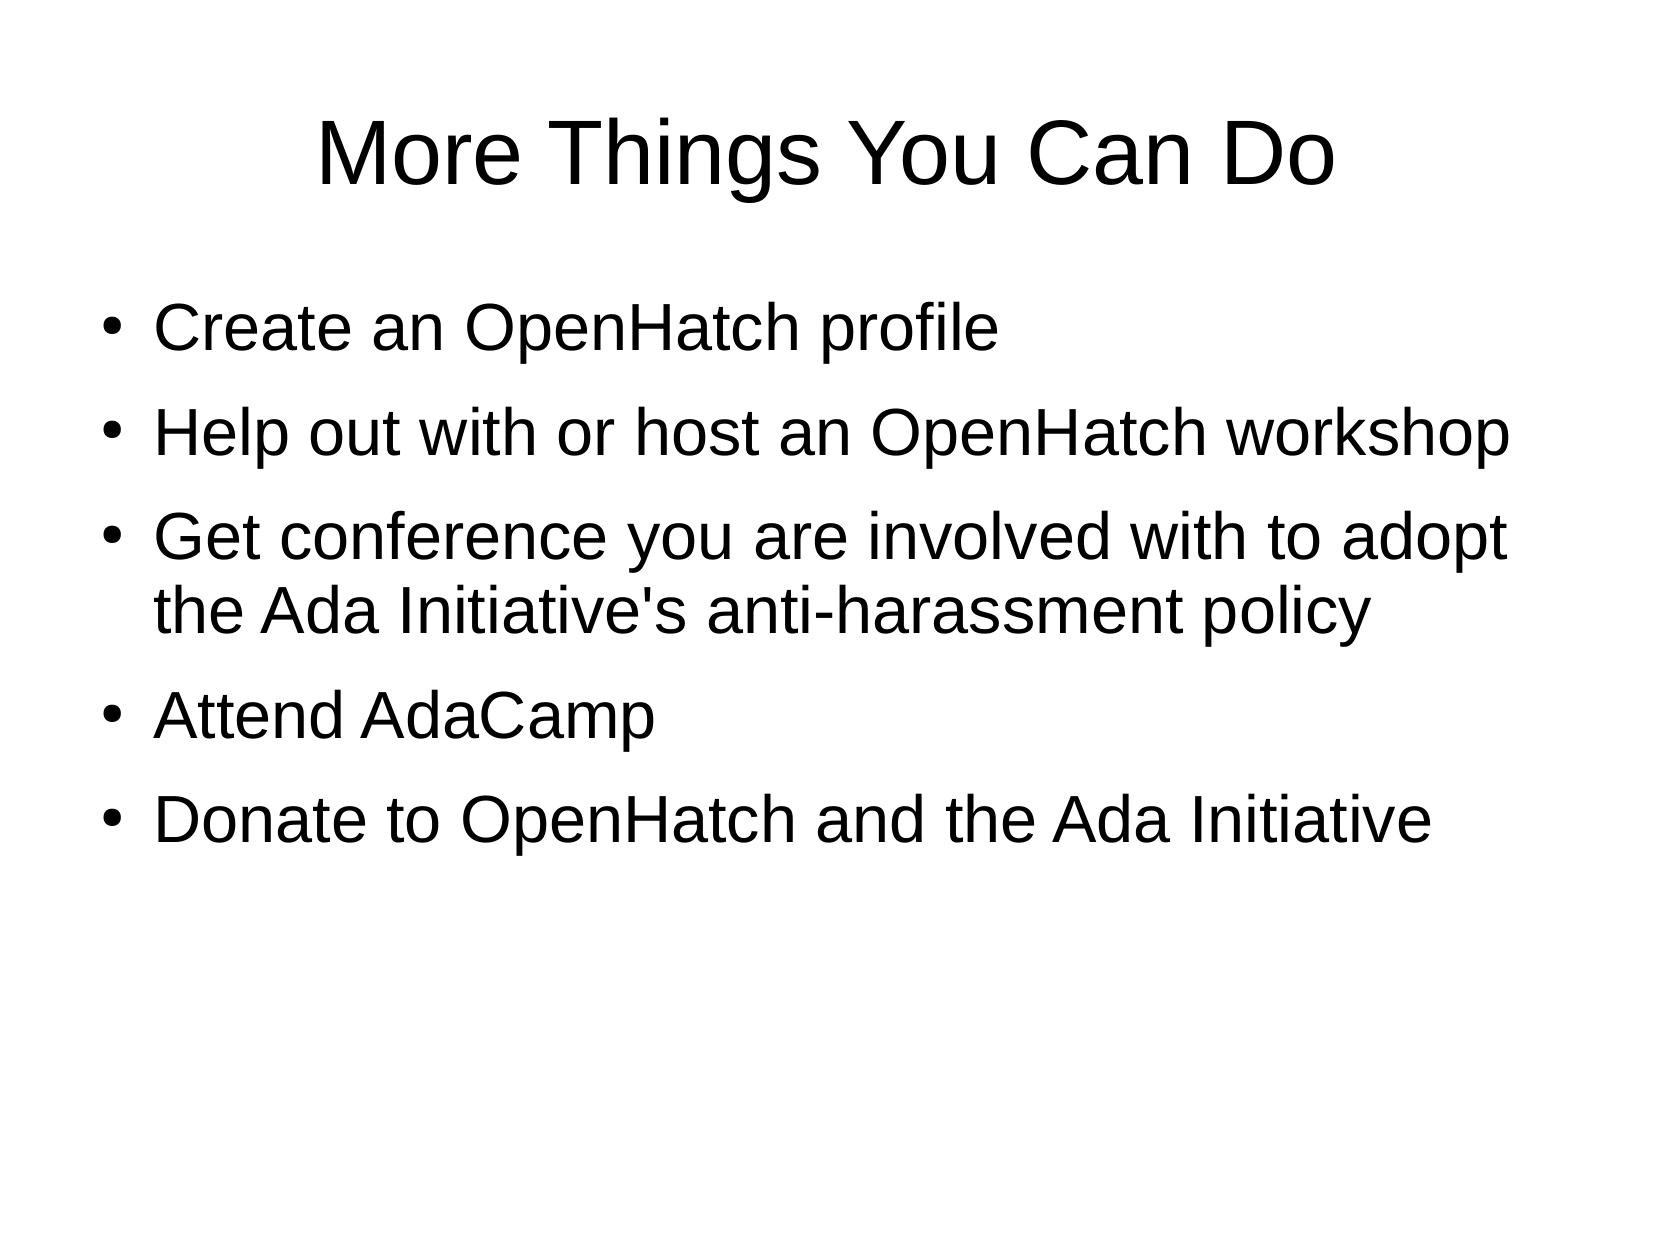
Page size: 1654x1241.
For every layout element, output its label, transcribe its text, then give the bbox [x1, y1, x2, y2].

list Create an OpenHatch profile Help out with or host an OpenHatch workshop Get conference you are involved with to adopt the Ada Initiative's anti-harassment policy Attend AdaCamp Donate to OpenHatch and the Ada Initiative [82, 290, 1571, 1156]
title More Things You Can Do [82, 49, 1571, 257]
